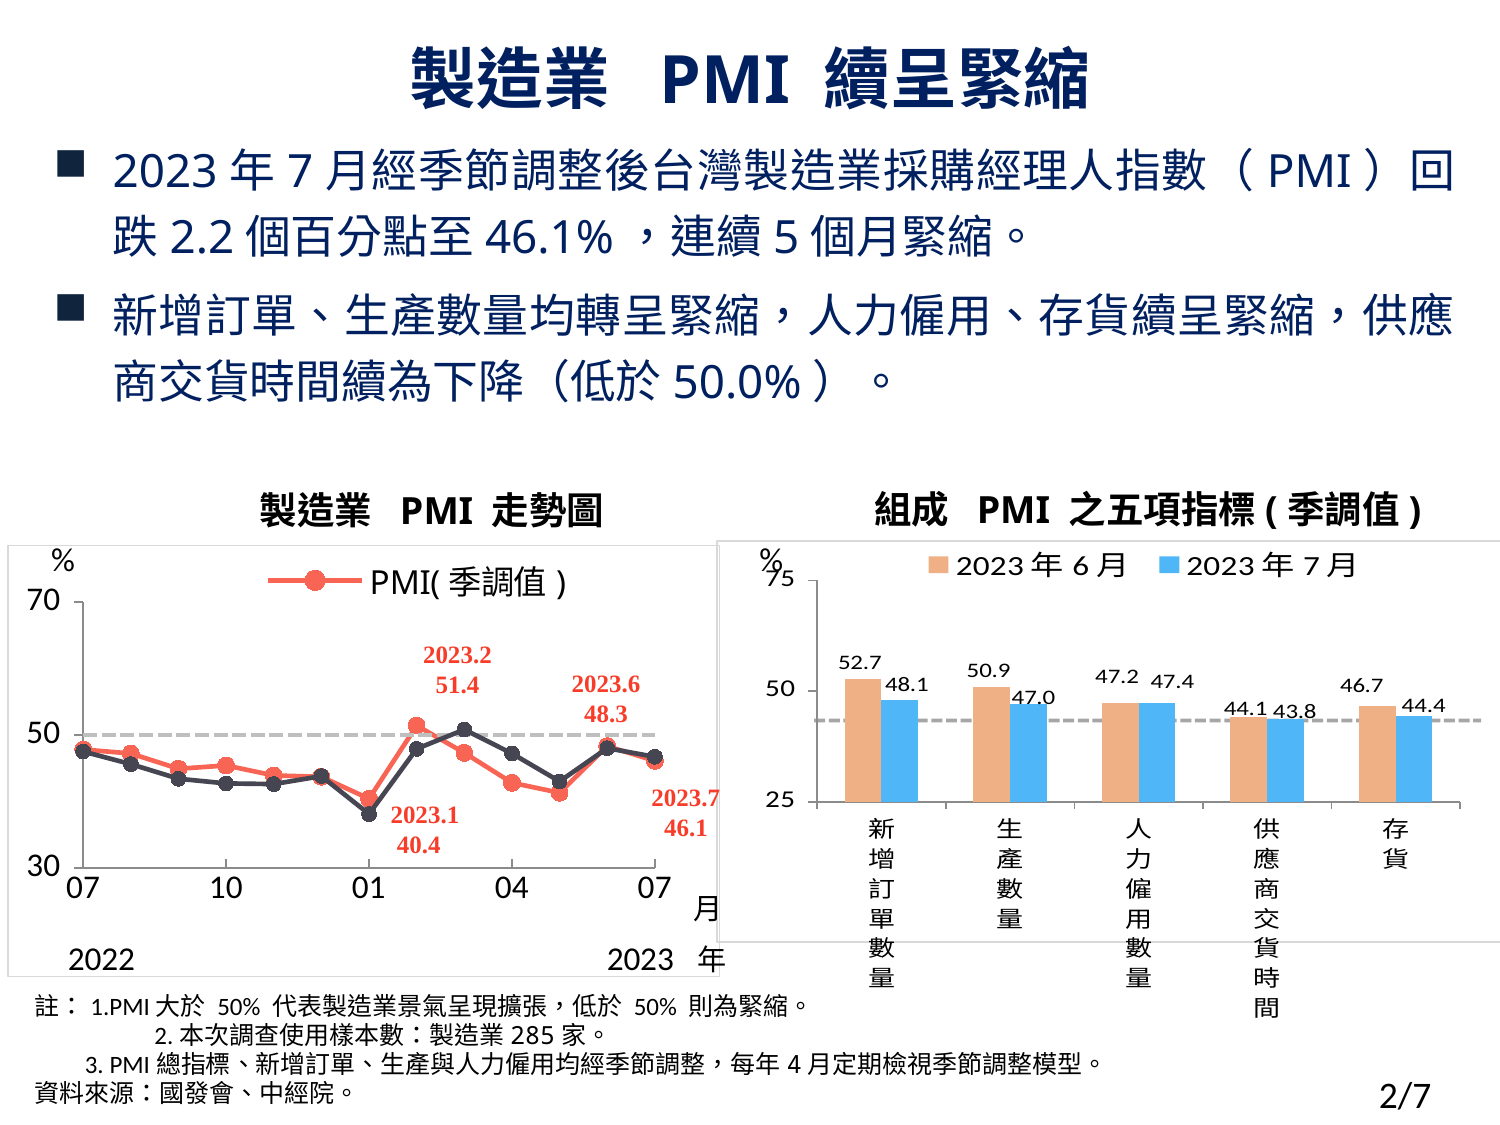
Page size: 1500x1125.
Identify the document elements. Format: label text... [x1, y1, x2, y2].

text_box 組成 PMI 之五項指標(季調值) [846, 478, 1449, 539]
text_box 2023.7 46.1 [623, 781, 748, 842]
text_box 月 [679, 882, 739, 930]
text_box % [744, 531, 840, 586]
text_box 2022 2023 年 [53, 930, 750, 1025]
text_box 2023年7月經季節調整後台灣製造業採購經理人指數（PMI）回跌2.2個百分點至46.1%，連續5個月緊縮。 新增訂單、生產數量均轉呈緊縮，人力僱用、存貨續呈緊縮，供應商交貨時間續為下降（低於50.0%）。 [6, 113, 1489, 475]
text_box % [36, 531, 131, 586]
text_box 2023.1 40.4 [356, 798, 481, 859]
text_box 2023.6 48.3 [544, 667, 668, 728]
text_box 註：1.PMI大於 50% 代表製造業景氣呈現擴張，低於 50% 則為緊縮。 2.本次調查使用樣本數：製造業285家。 3. PMI總指標、新增訂單、生產與人力僱用均經季節調整，每年4月定期檢視季節調整模型。 資料來源：國發會、中經院。 [19, 987, 1489, 1116]
text_box 2023.2 51.4 [401, 638, 514, 699]
chart [7, 540, 1500, 1024]
title 製造業 PMI 續呈緊縮 [0, 0, 1500, 150]
text_box 製造業 PMI 走勢圖 [130, 479, 734, 540]
